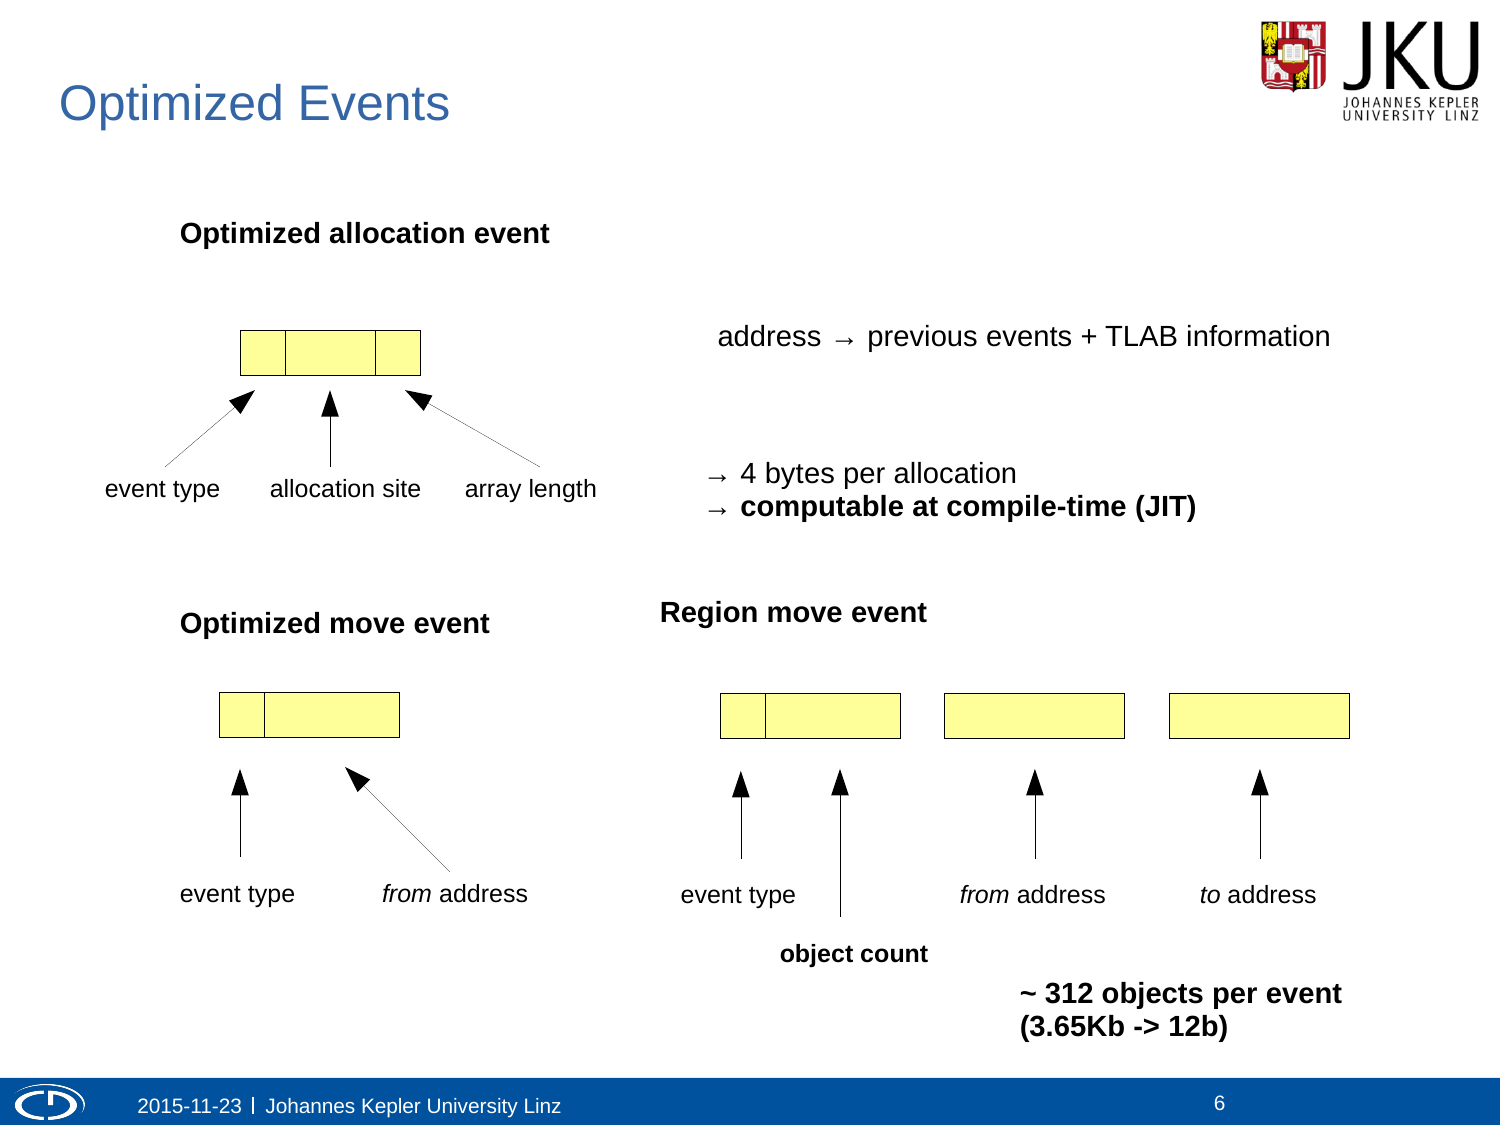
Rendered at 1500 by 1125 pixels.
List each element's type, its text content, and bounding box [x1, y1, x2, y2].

text_box Optimized allocation event [165, 210, 566, 258]
picture [1249, 7, 1495, 129]
text_box → 4 bytes per allocation → computable at compile-time (JIT) [688, 450, 1213, 531]
text_box [219, 692, 400, 738]
text_box Region move event [645, 588, 943, 637]
text_box to address [1184, 873, 1335, 917]
title Optimized Events [58, 58, 1004, 148]
text_box allocation site [255, 467, 450, 511]
text_box event type [165, 871, 316, 916]
text_box [240, 330, 421, 376]
text_box [720, 693, 901, 739]
text_box event type [90, 467, 241, 511]
picture [11, 1077, 88, 1125]
text_box [944, 693, 1125, 739]
text_box object count [765, 931, 946, 976]
text_box array length [450, 467, 616, 511]
text_box event type [665, 873, 816, 917]
text_box [1169, 693, 1350, 739]
text_box ~ 312 objects per event (3.65Kb -> 12b) [1005, 969, 1366, 1051]
text_box address → previous events + TLAB information [702, 312, 1348, 361]
text_box from address [944, 873, 1125, 917]
text_box Optimized move event [165, 599, 530, 647]
text_box from address [367, 871, 548, 916]
